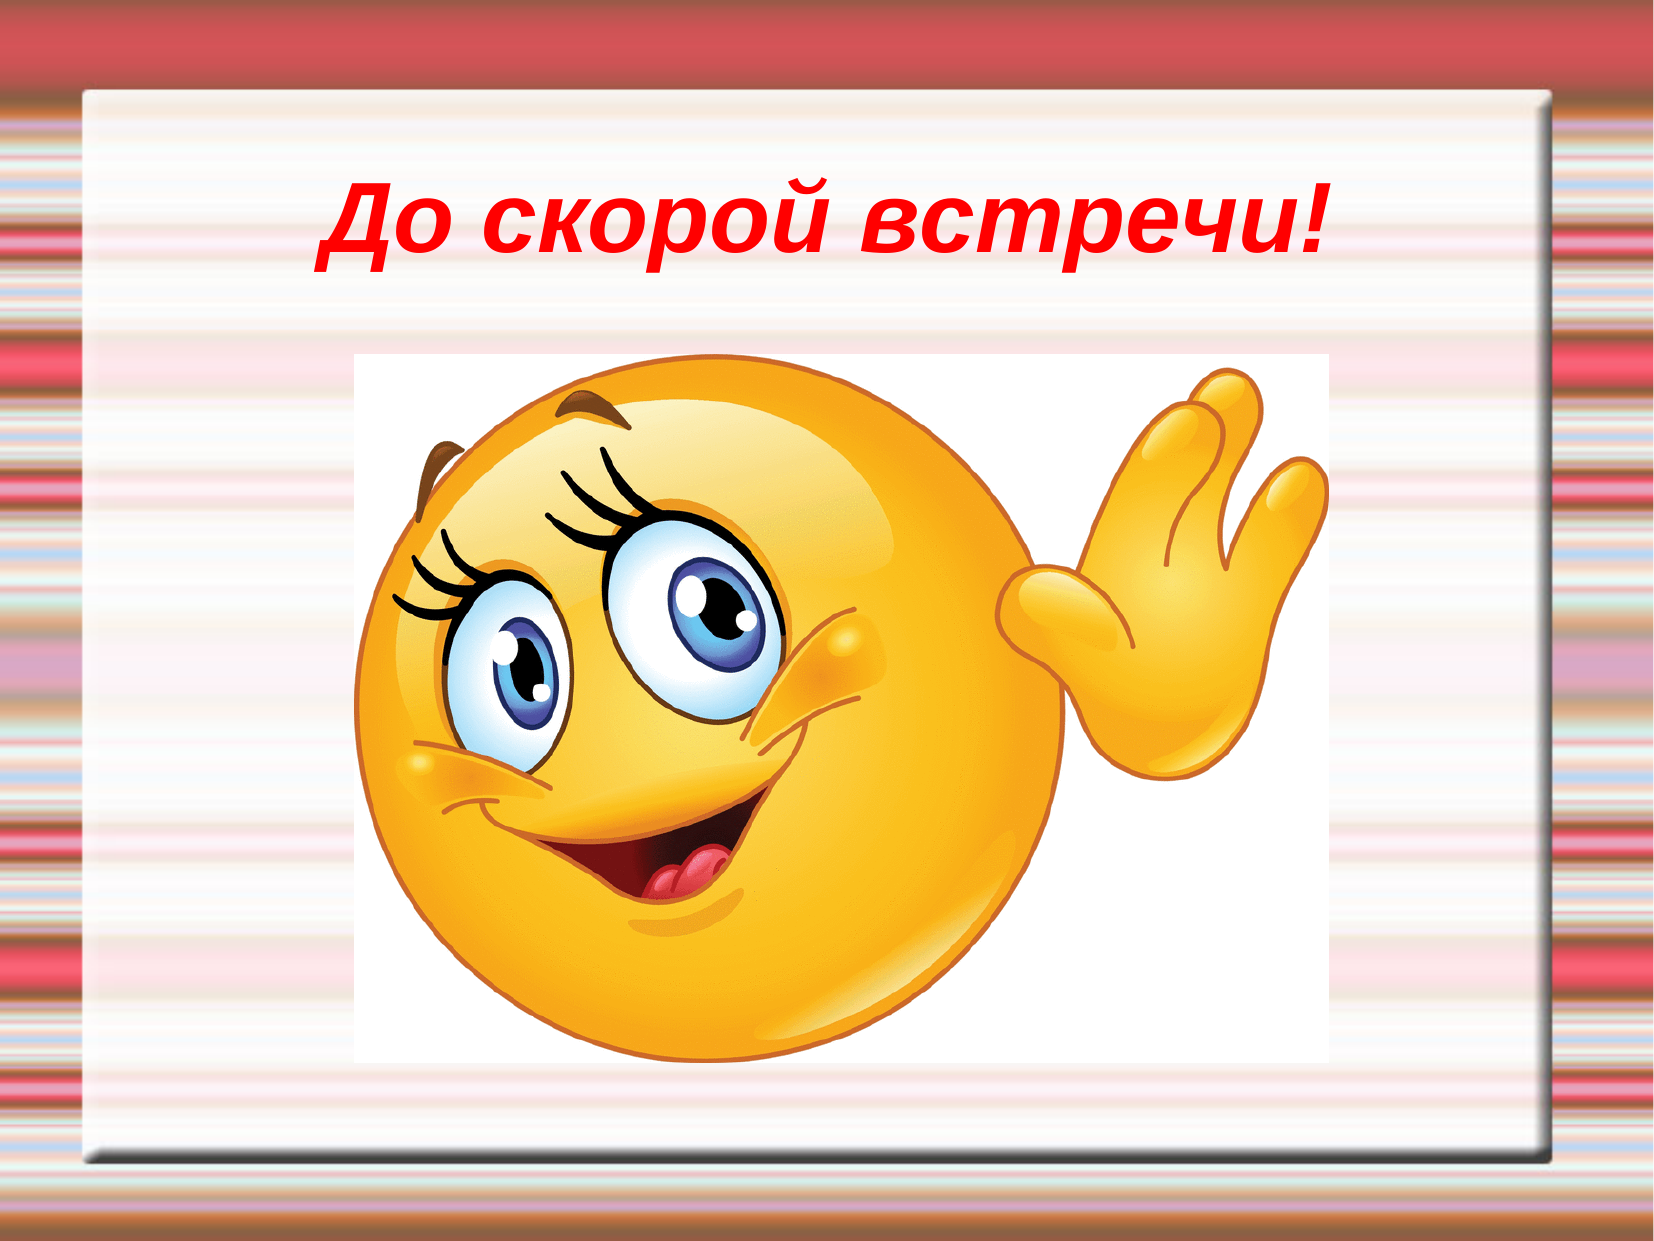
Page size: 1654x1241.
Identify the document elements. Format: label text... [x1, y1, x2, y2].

title До скорой встречи! [121, 114, 1534, 322]
picture [0, 0, 1654, 1241]
